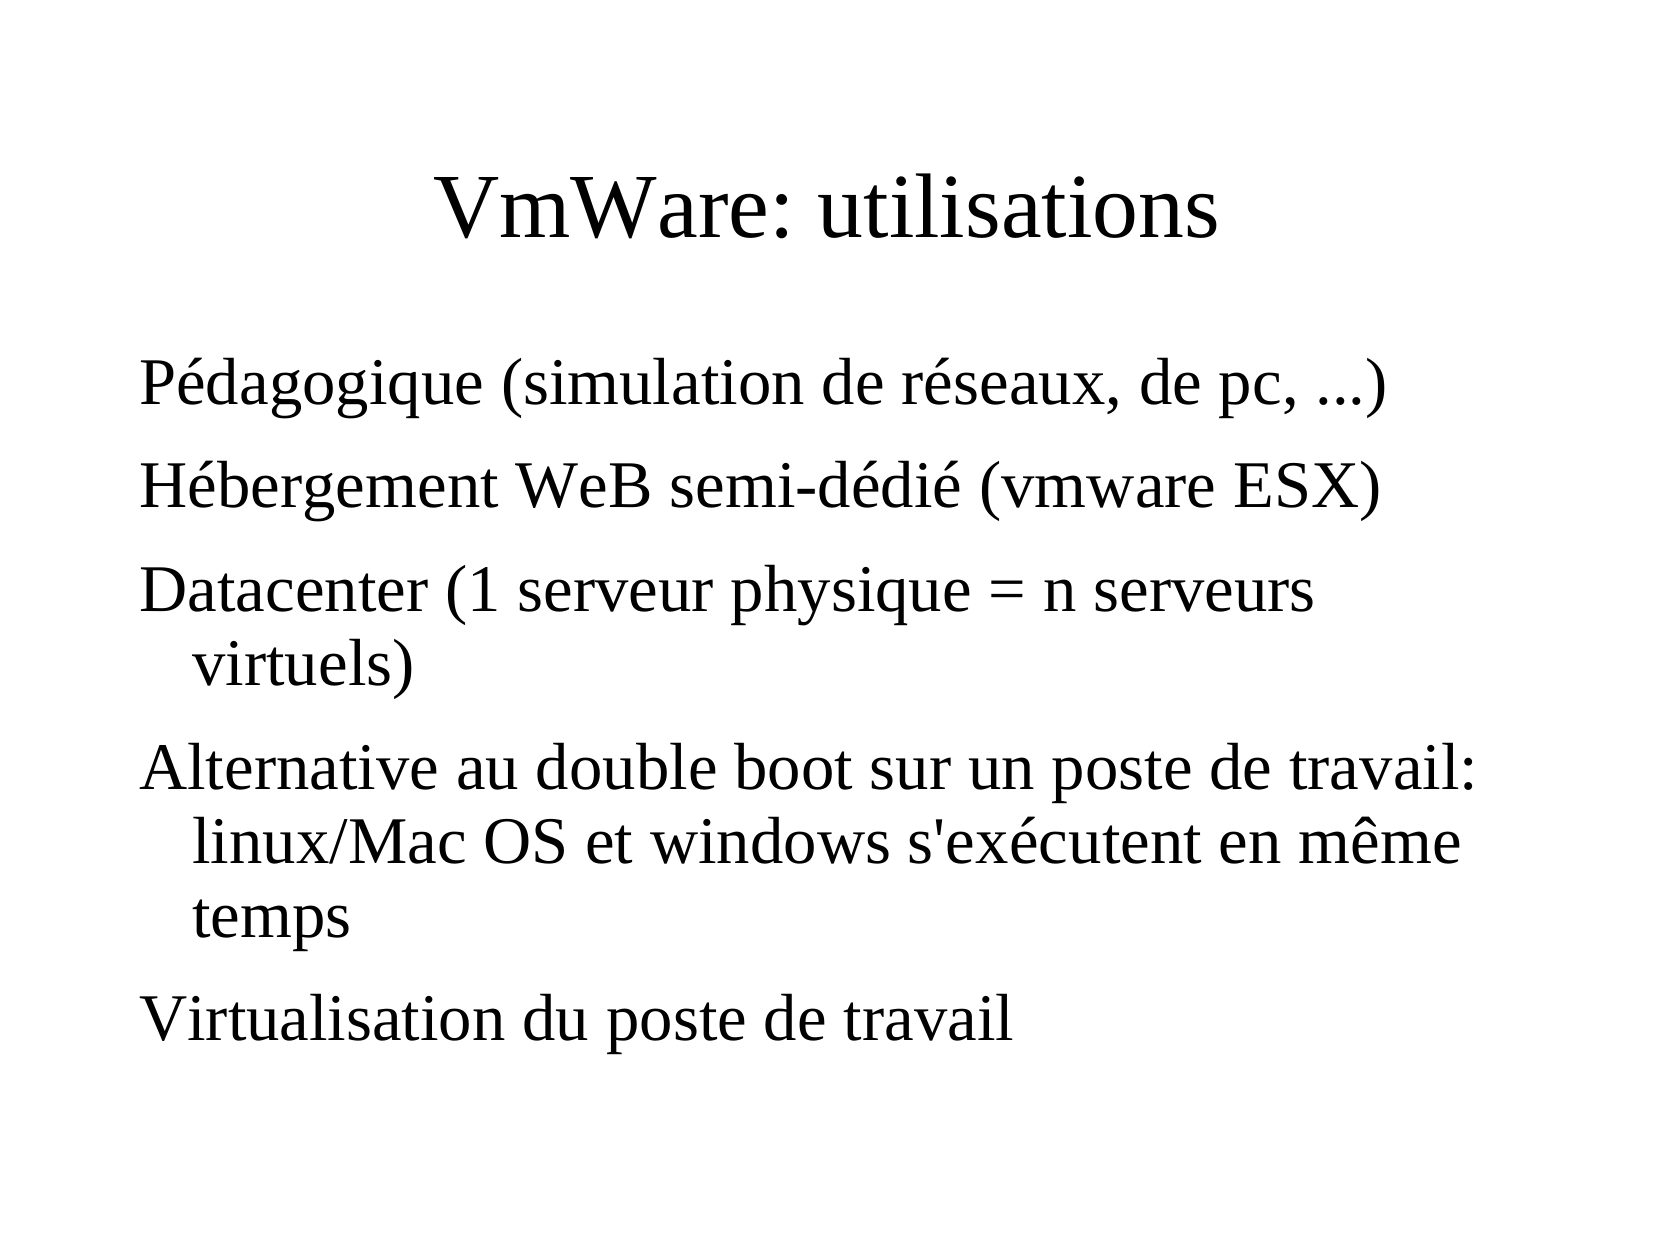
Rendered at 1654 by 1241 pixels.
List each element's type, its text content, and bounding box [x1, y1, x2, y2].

title VmWare: utilisations [121, 102, 1534, 311]
list Pédagogique (simulation de réseaux, de pc, ...) Hébergement WeB semi-dédié (vmware ESX) Datacenter (1 serveur physique = n serveurs virtuels) Alternative au double boot sur un poste de travail: linux/Mac OS et windows s'exécutent en même temps Virtualisation du poste de travail [121, 344, 1534, 1127]
